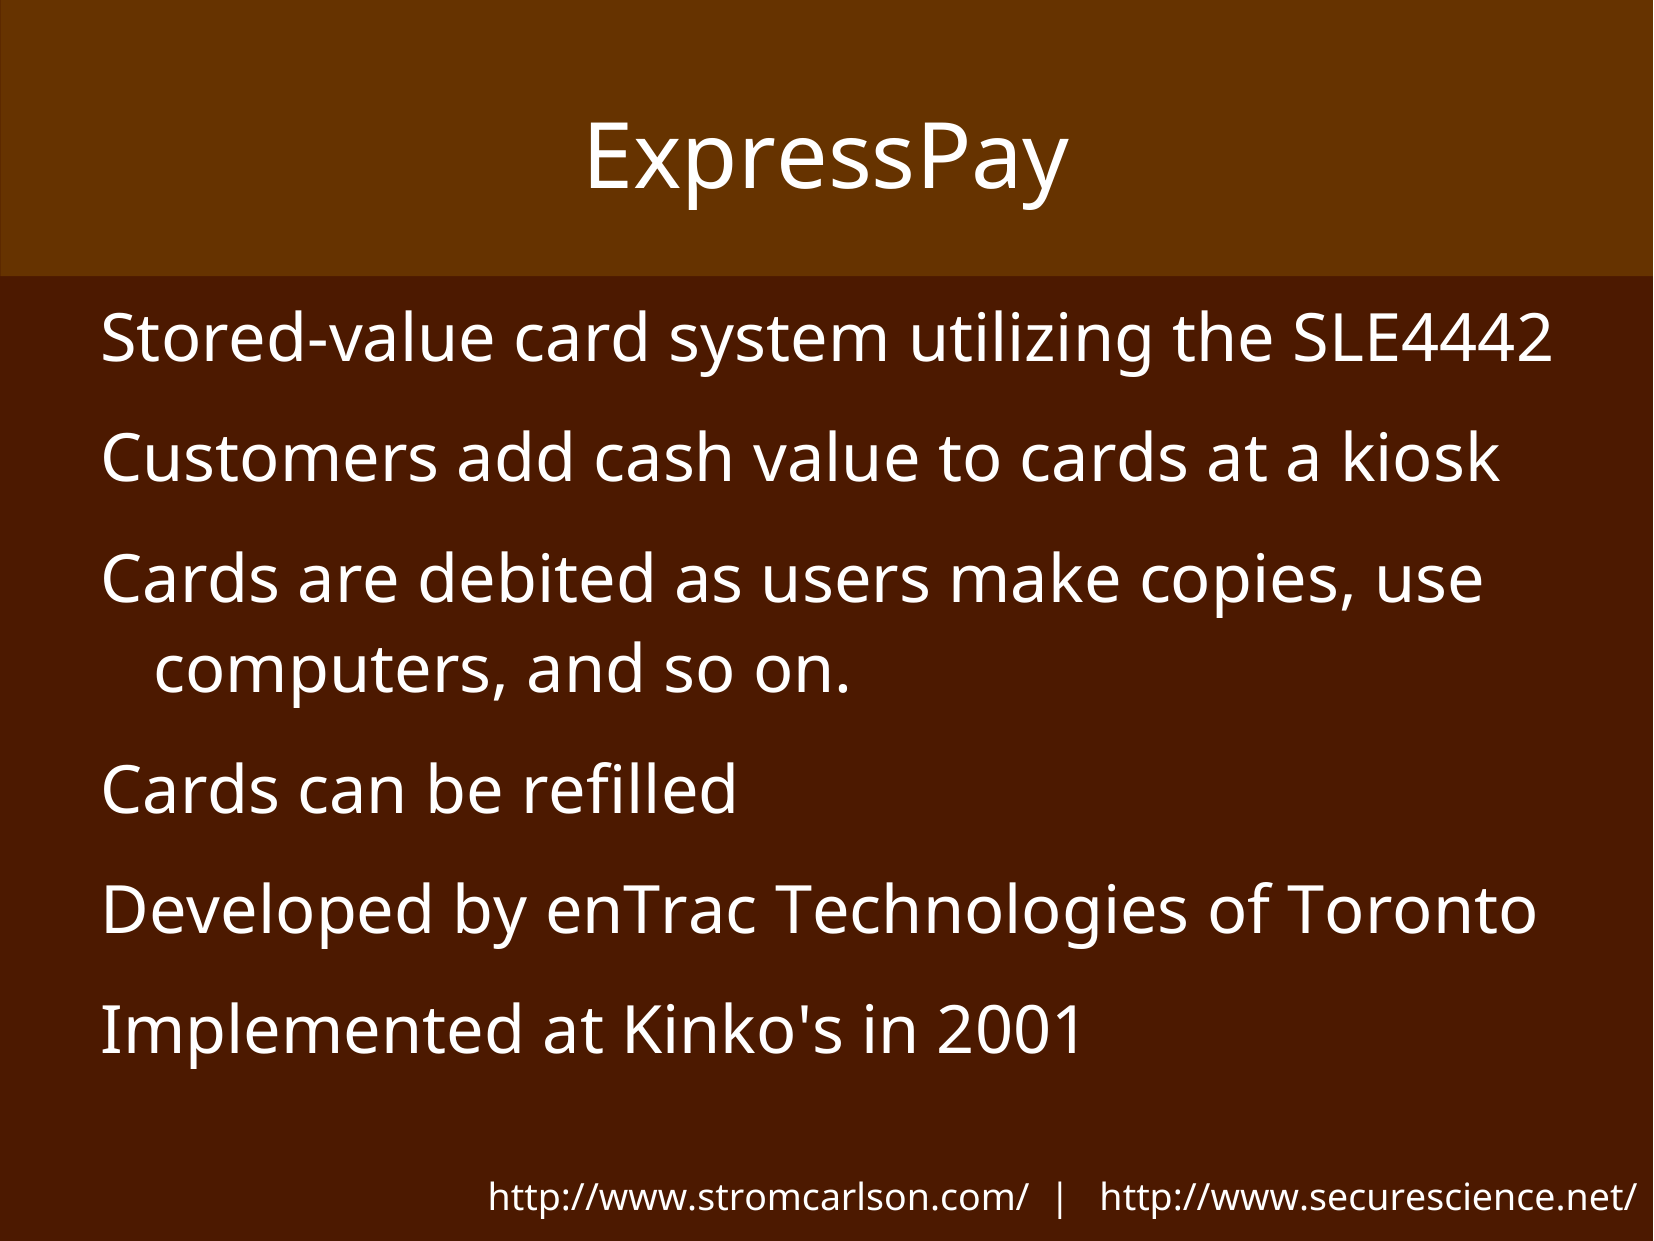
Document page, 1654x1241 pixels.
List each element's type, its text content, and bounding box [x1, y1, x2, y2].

list Stored-value card system utilizing the SLE4442 Customers add cash value to cards at a kiosk Cards are debited as users make copies, use computers, and so on. Cards can be refilled Developed by enTrac Technologies of Toronto Implemented at Kinko's in 2001 [82, 290, 1571, 1109]
title ExpressPay [82, 49, 1571, 257]
